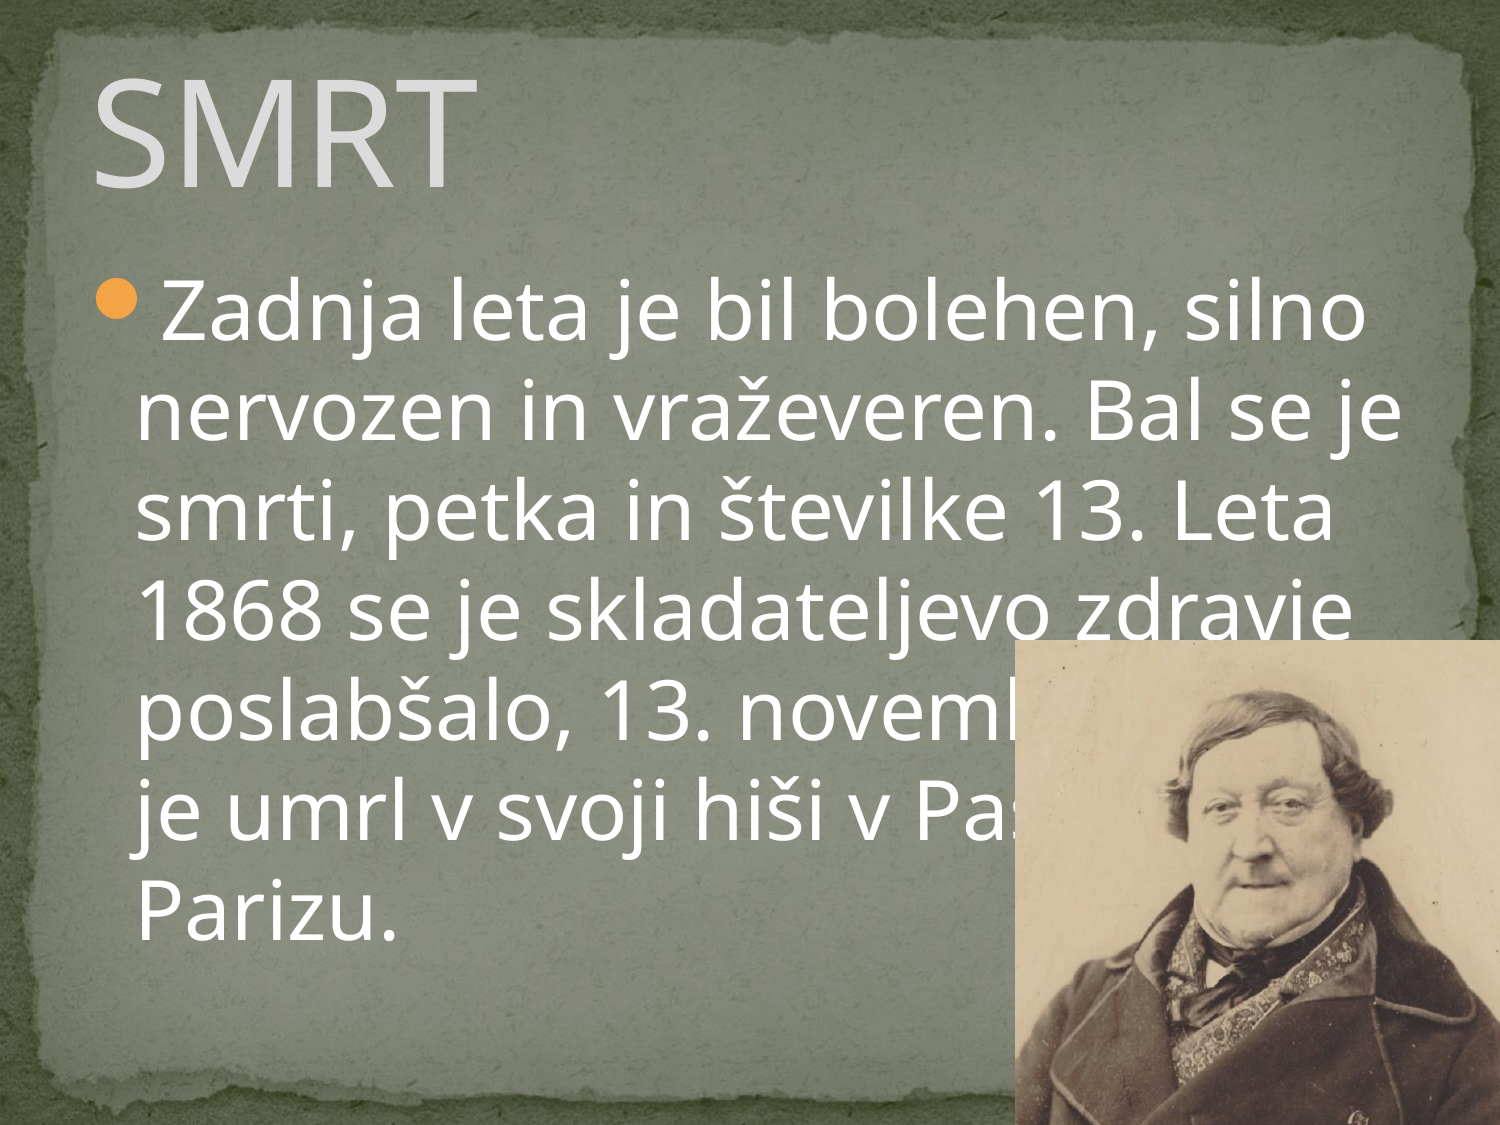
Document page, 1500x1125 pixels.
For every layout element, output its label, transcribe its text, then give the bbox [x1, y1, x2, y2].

title SMRT [75, 24, 1425, 225]
list Zadnja leta je bil bolehen, silno nervozen in vraževeren. Bal se je smrti, petka in številke 13. Leta 1868 se je skladateljevo zdravje poslabšalo, 13. novembra 1868 je umrl v svoji hiši v Passyju v Parizu. [75, 249, 1425, 1000]
picture [0, 0, 1500, 1125]
